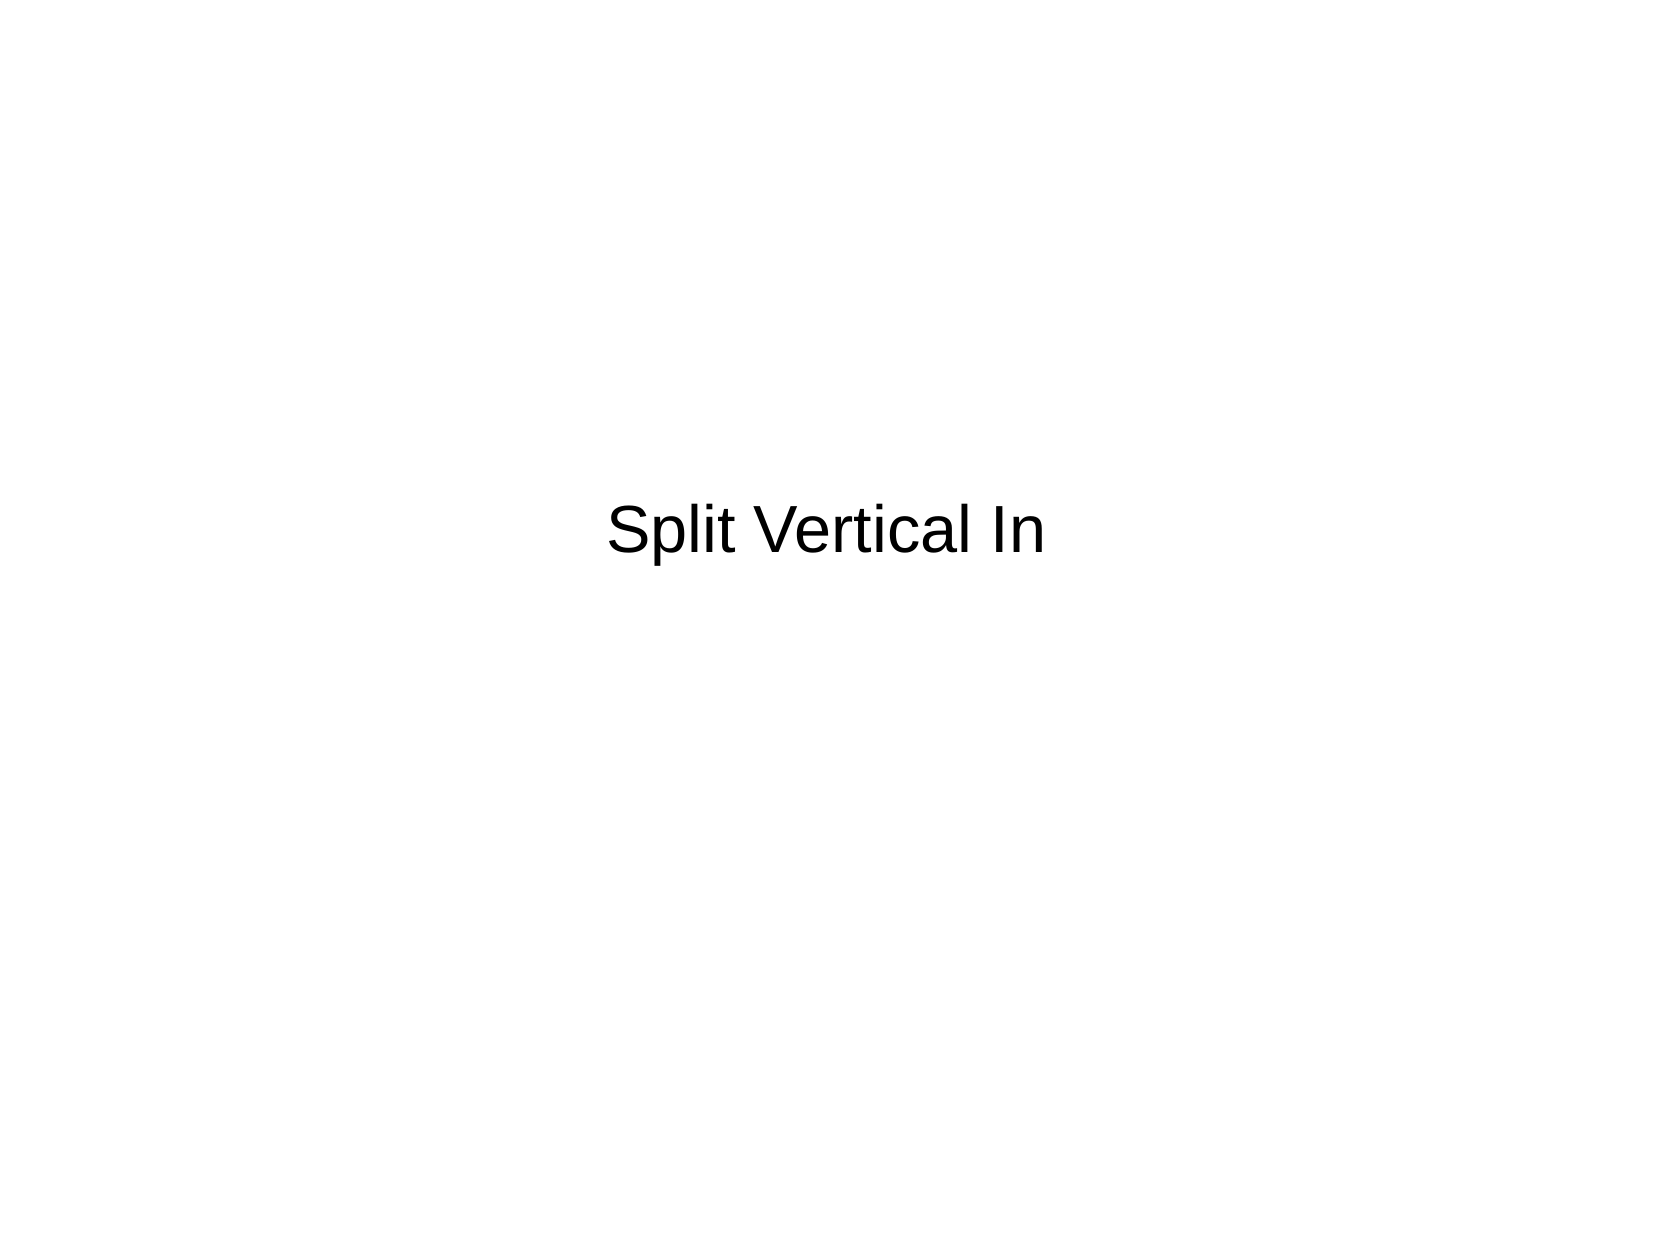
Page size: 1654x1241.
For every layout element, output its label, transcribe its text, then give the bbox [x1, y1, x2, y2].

subtitle Split Vertical In [82, 49, 1571, 1010]
